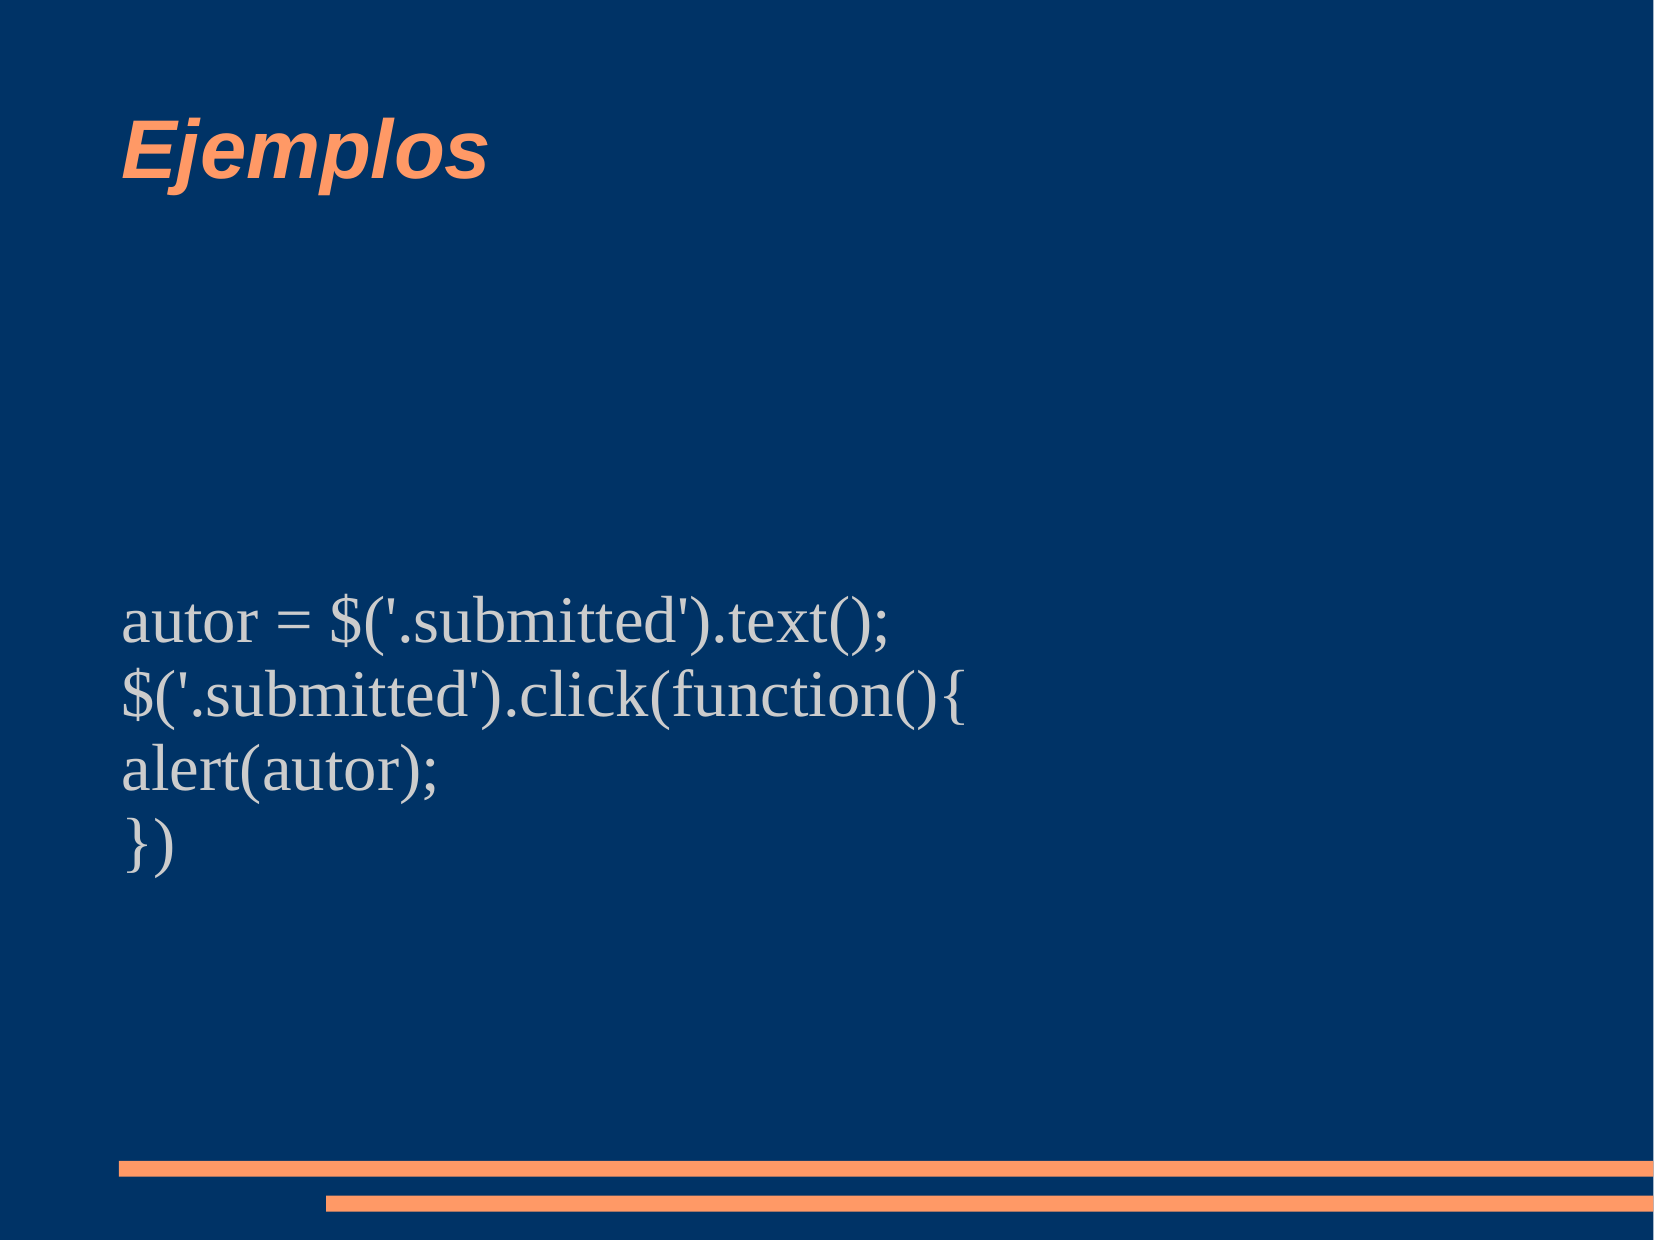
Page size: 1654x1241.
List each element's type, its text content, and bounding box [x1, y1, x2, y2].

title Ejemplos [121, 53, 1534, 246]
subtitle autor = $('.submitted').text(); $('.submitted').click(function(){ alert(autor); }) [121, 329, 1561, 1134]
